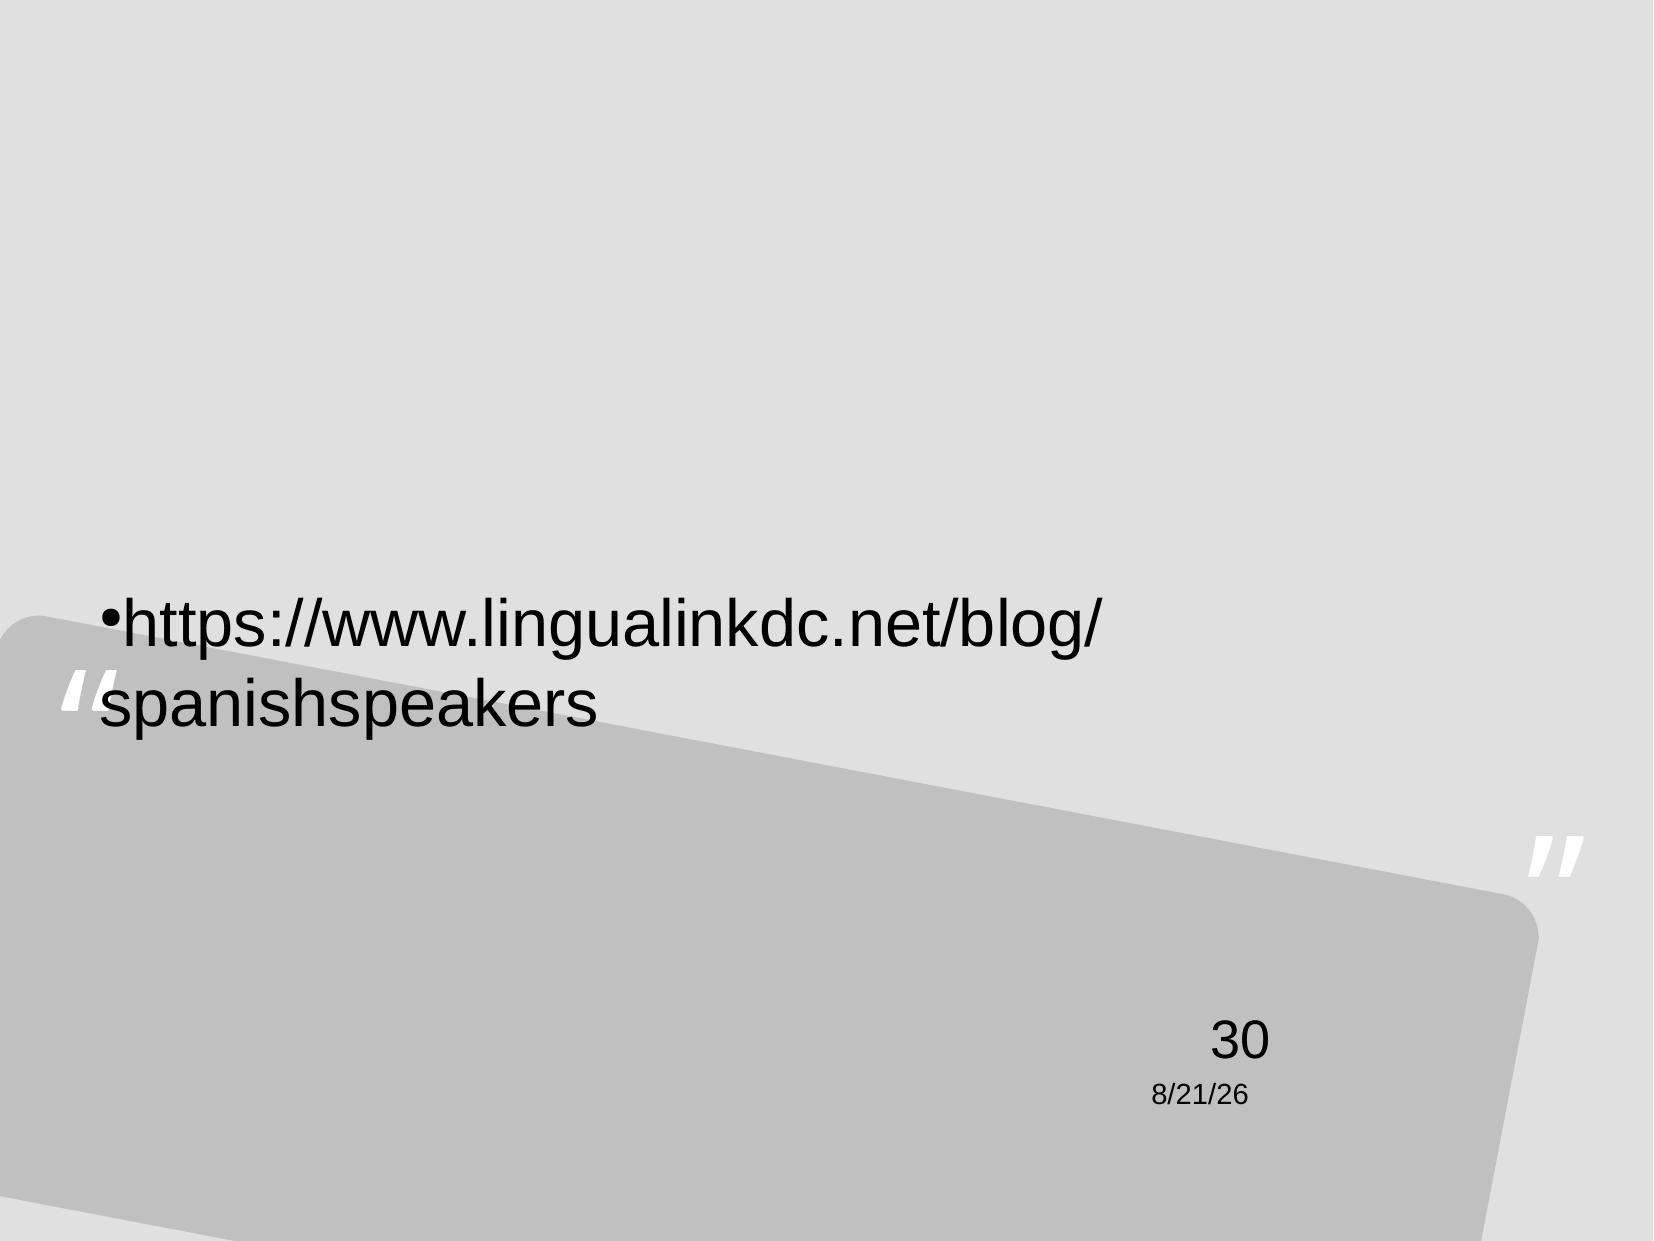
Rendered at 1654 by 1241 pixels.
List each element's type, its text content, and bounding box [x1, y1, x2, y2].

list https://www.lingualinkdc.net/blog/spanishspeakers [99, 579, 1554, 1052]
text_box [1151, 1004, 1624, 1161]
